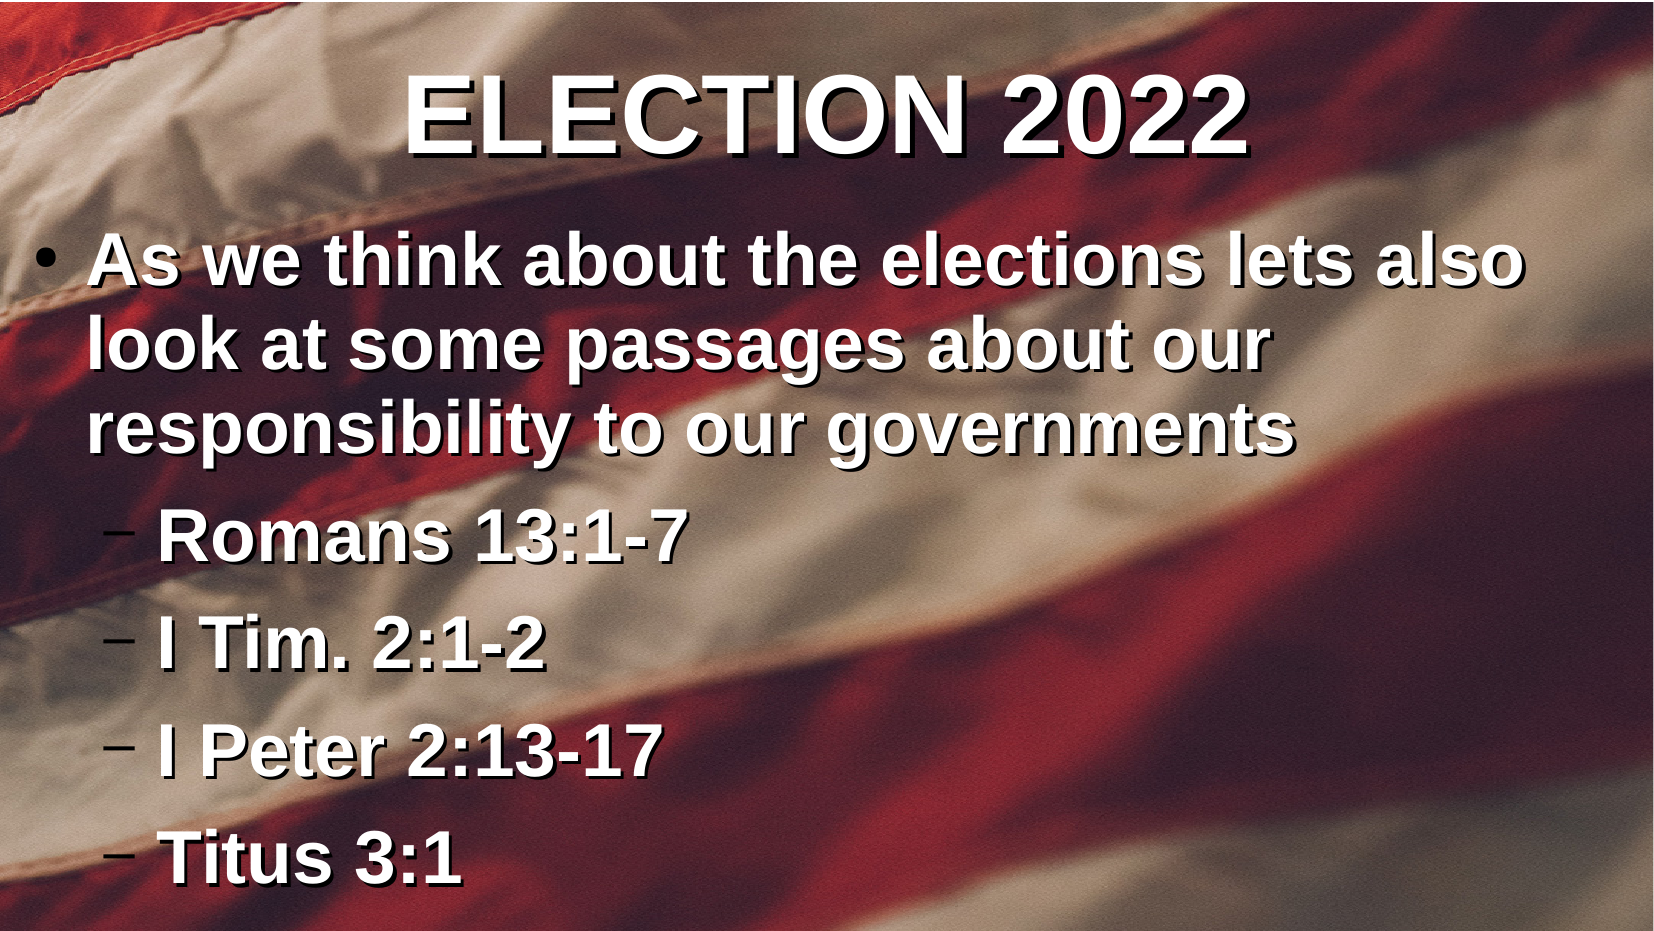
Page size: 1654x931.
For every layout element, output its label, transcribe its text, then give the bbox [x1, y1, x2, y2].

list As we think about the elections lets also look at some passages about our responsibility to our governments Romans 13:1-7 I Tim. 2:1-2 I Peter 2:13-17 Titus 3:1 [15, 217, 1636, 901]
picture [0, 2, 1654, 931]
title ELECTION 2022 [82, 37, 1571, 193]
